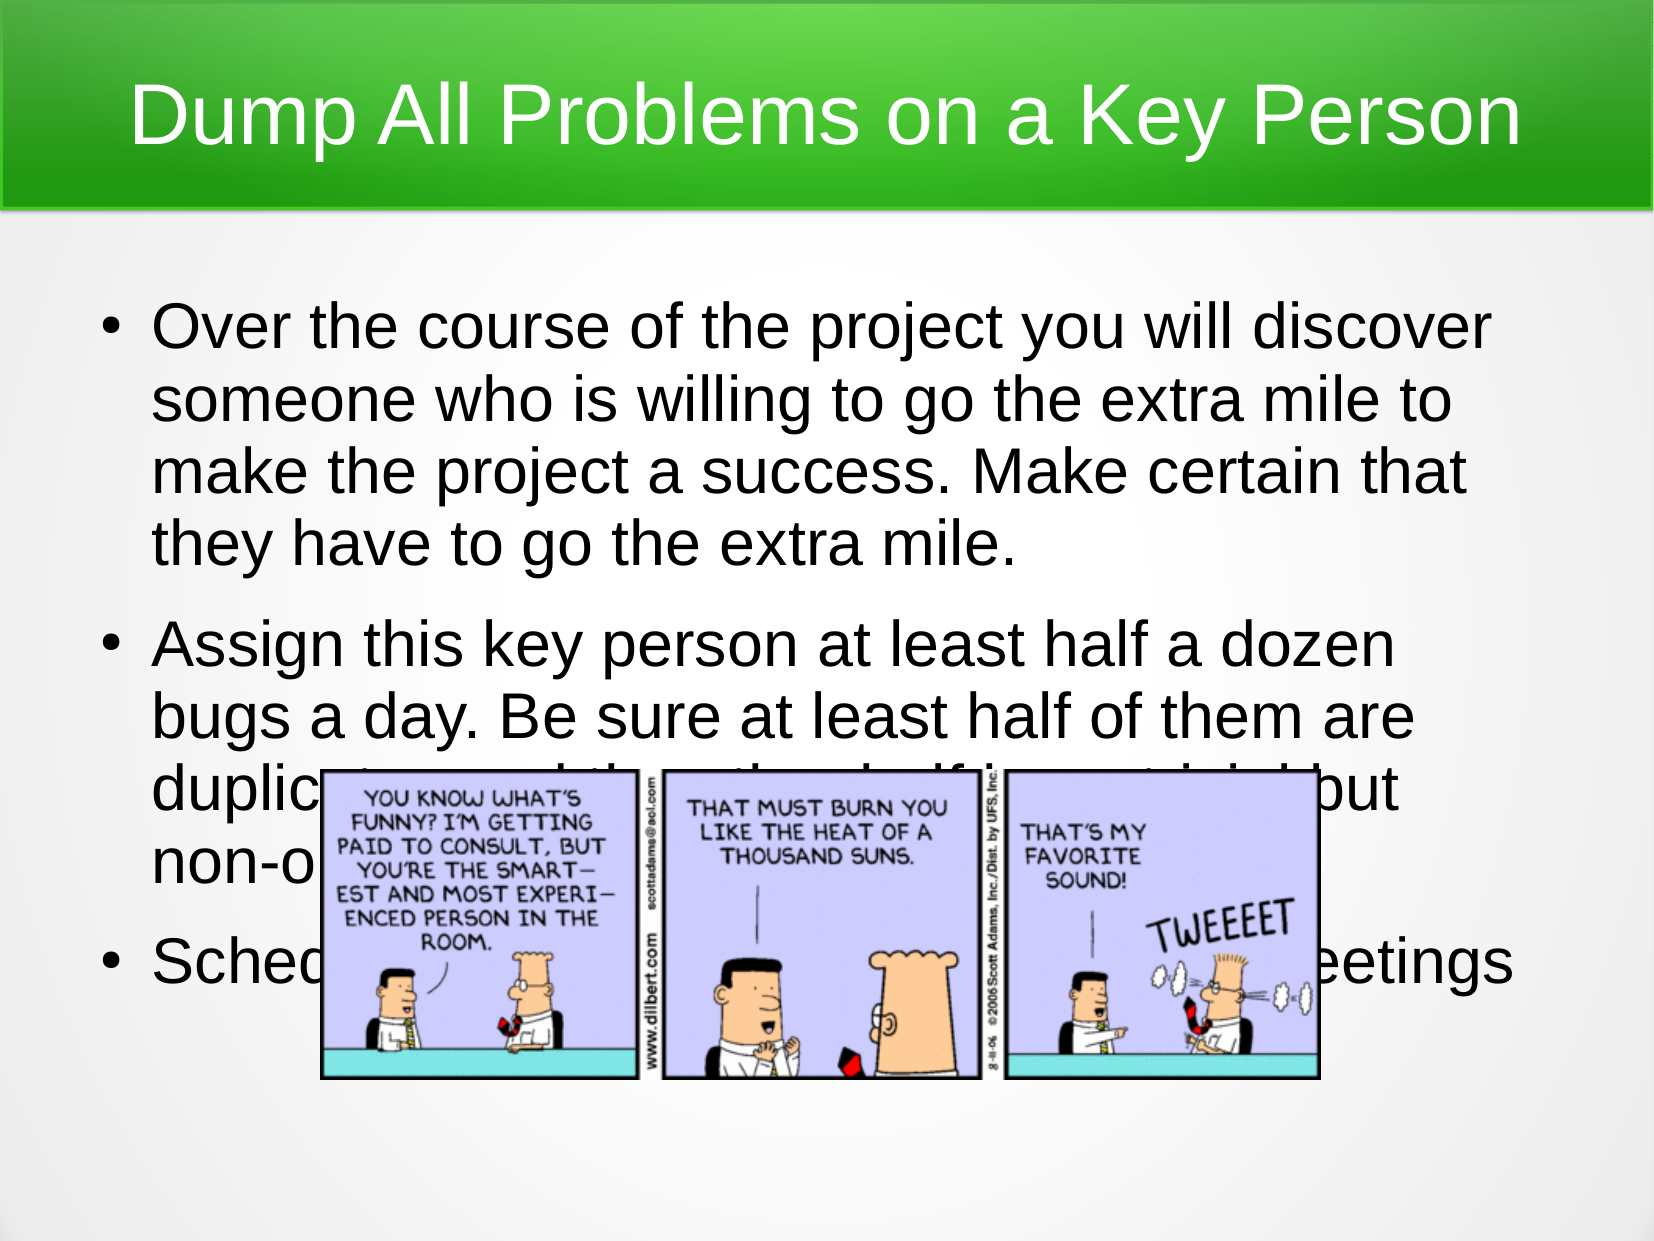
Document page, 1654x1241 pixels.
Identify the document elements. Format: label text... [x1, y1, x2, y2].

title Dump All Problems on a Key Person [82, 49, 1571, 179]
picture [320, 769, 1321, 1081]
list Over the course of the project you will discover someone who is willing to go the extra mile to make the project a success. Make certain that they have to go the extra mile. Assign this key person at least half a dozen bugs a day. Be sure at least half of them are duplicates and the other half have trivial but non-obvious resolutions. Schedule at least 10 hours a week for meetings [82, 290, 1538, 1010]
